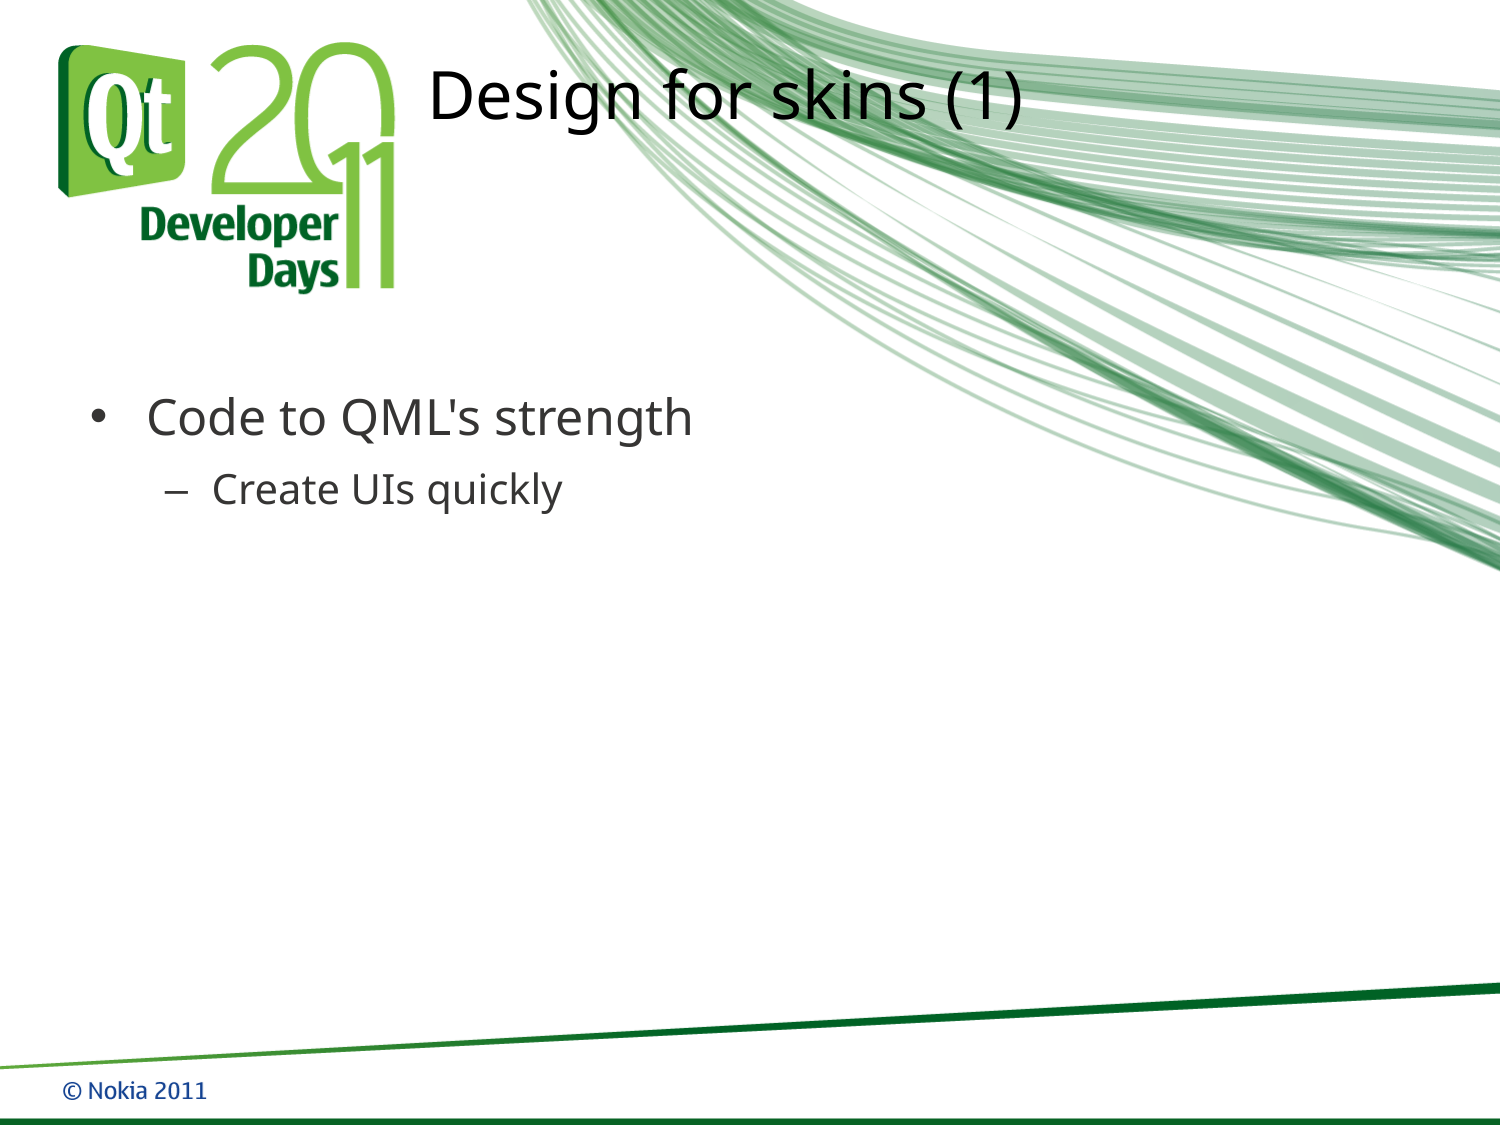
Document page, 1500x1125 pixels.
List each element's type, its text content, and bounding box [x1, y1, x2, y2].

list Code to QML's strength Create UIs quickly [75, 212, 1426, 955]
title Design for skins (1) [262, 0, 1300, 188]
picture [0, 0, 1500, 1125]
